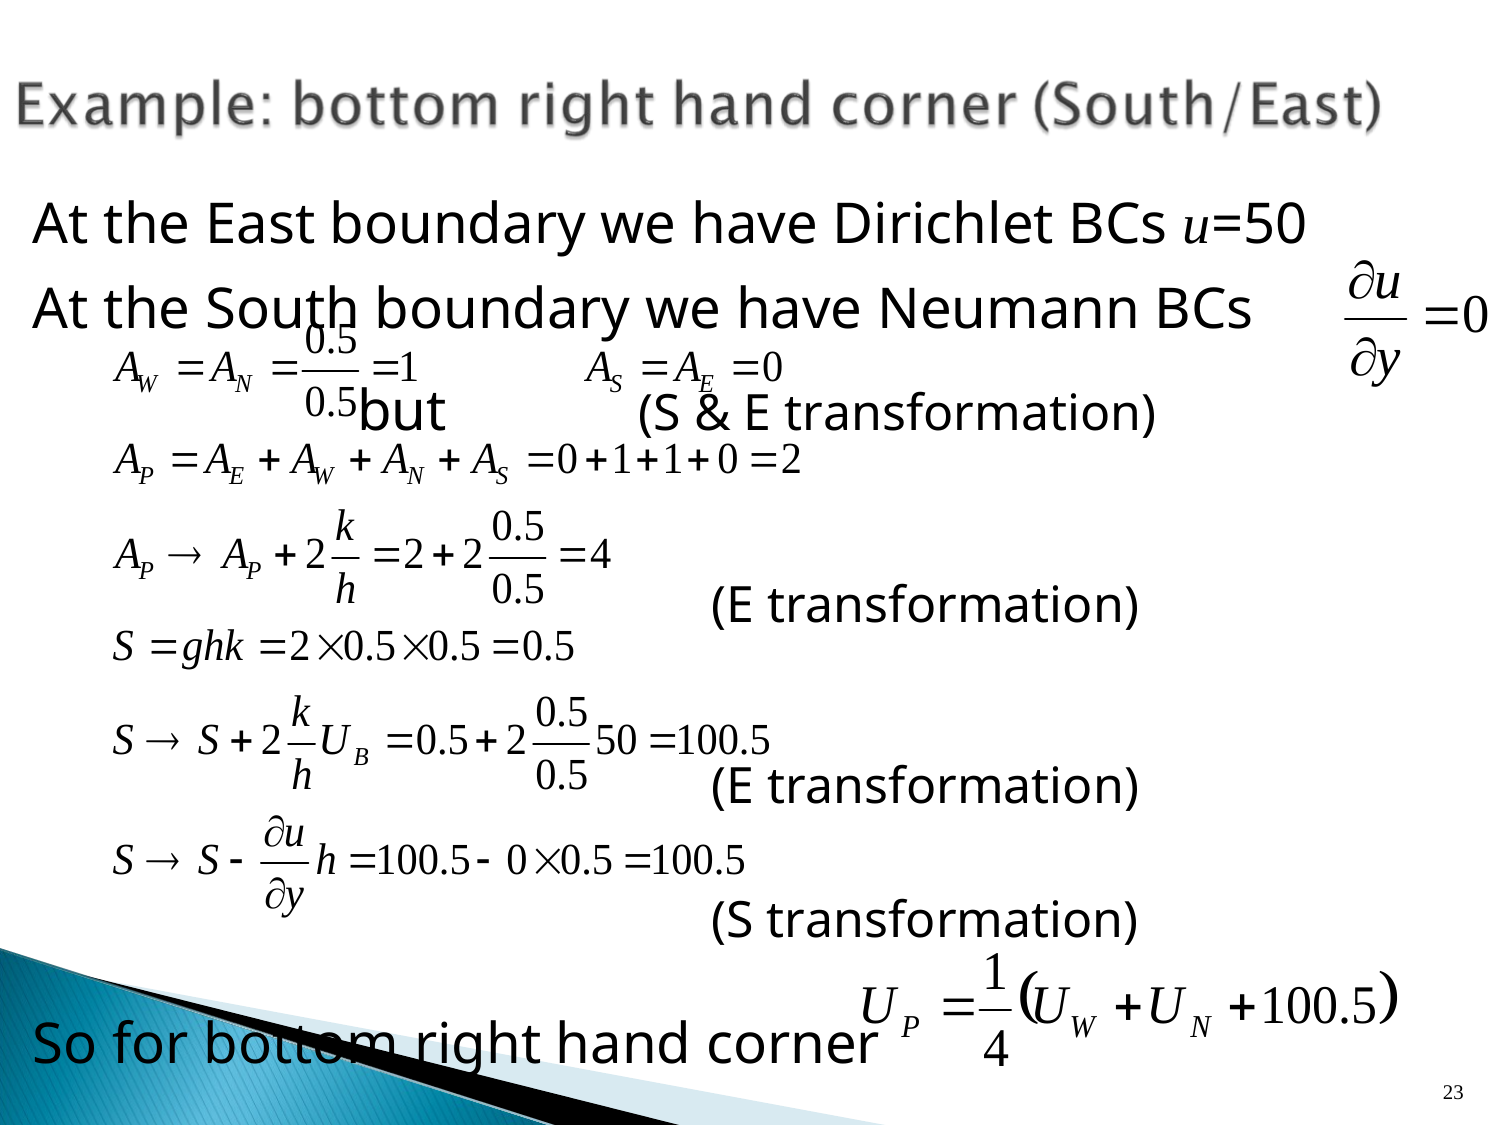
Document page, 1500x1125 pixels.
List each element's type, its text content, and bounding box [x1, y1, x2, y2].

chart [855, 937, 1402, 1079]
text_box [0, 43, 1500, 178]
picture [69, 998, 559, 1125]
text_box <number> [1418, 1051, 1479, 1112]
chart [1335, 246, 1500, 397]
chart [105, 312, 809, 926]
list At the East boundary we have Dirichlet BCs u=50 At the South boundary we have Neumann BCs but (S & E transformation) (E transformation) (E transformation) (S transformation) So for bottom right hand corner [0, 178, 1500, 998]
